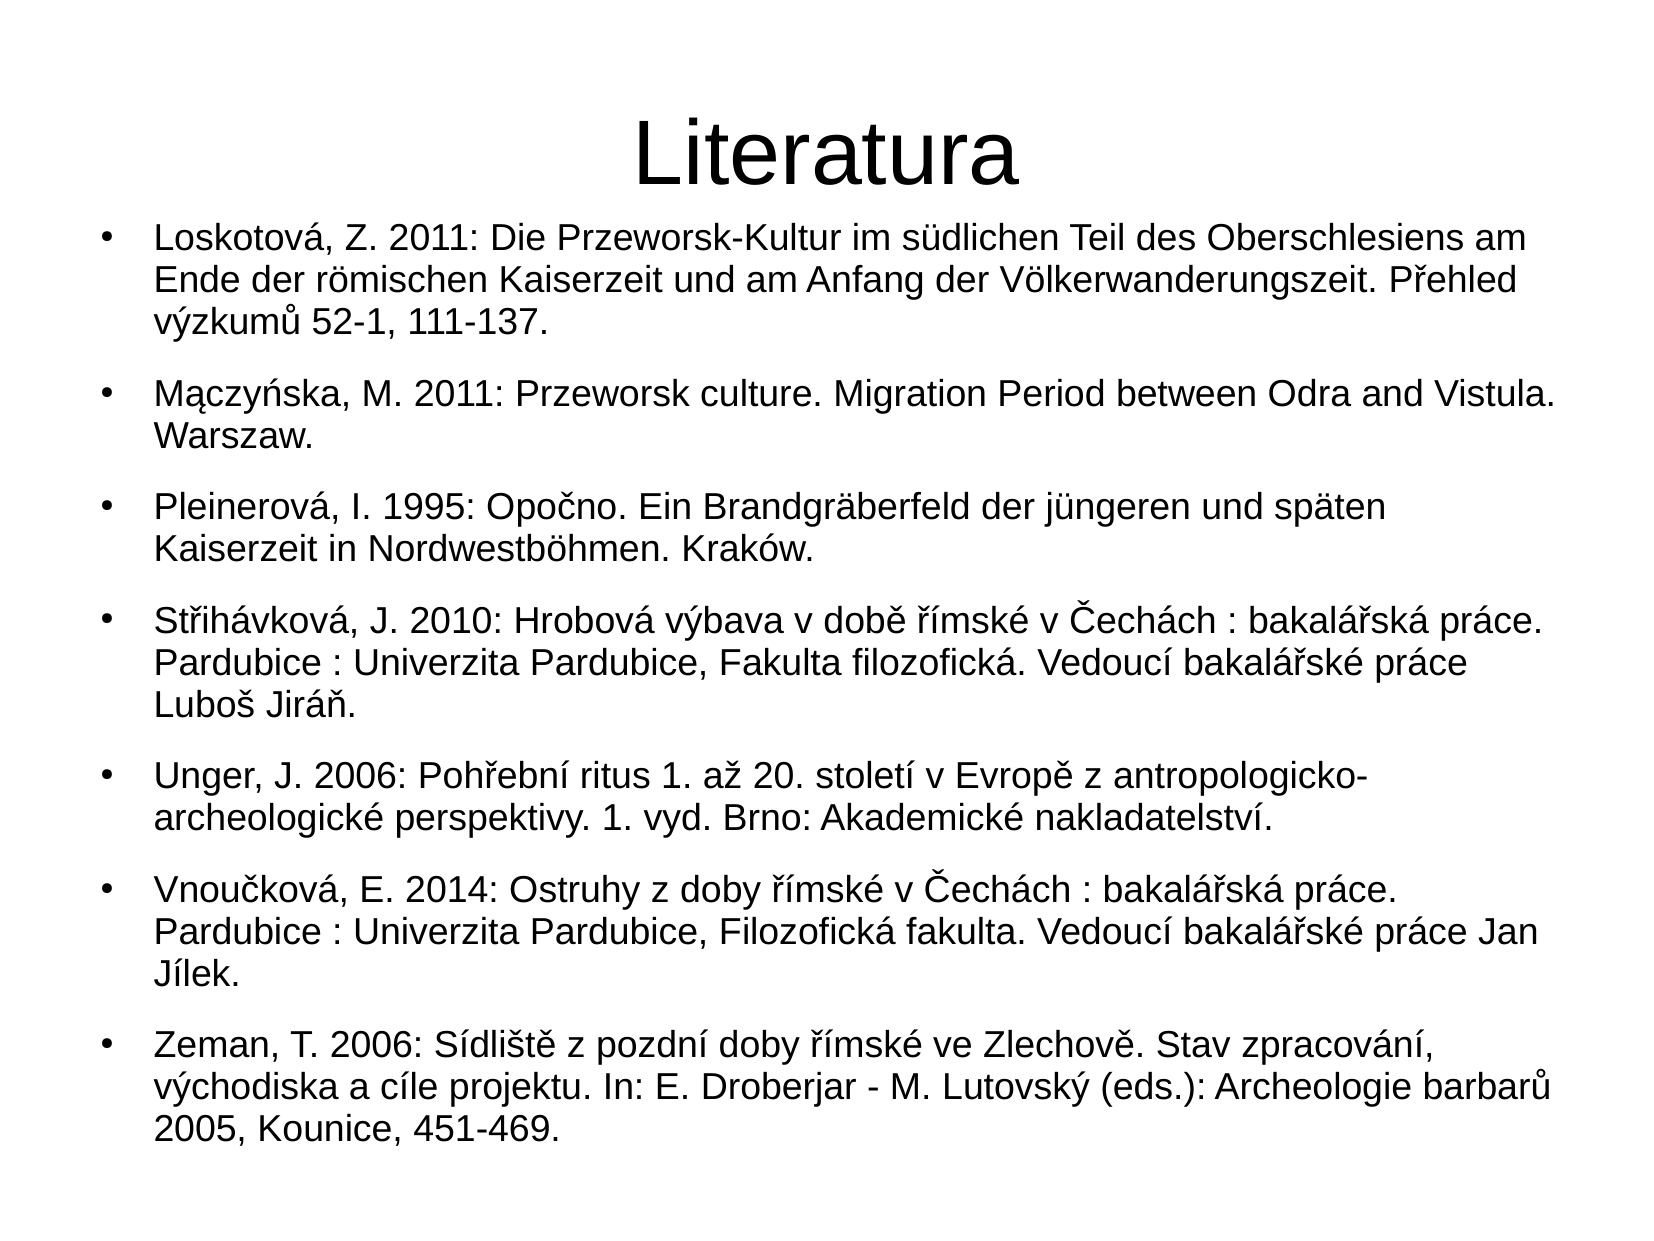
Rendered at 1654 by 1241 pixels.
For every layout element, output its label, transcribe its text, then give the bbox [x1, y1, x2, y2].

title Literatura [82, 49, 1571, 216]
list Loskotová, Z. 2011: Die Przeworsk-Kultur im südlichen Teil des Oberschlesiens am Ende der römischen Kaiserzeit und am Anfang der Völkerwanderungszeit. Přehled výzkumů 52-1, 111-137. Mączyńska, M. 2011: Przeworsk culture. Migration Period between Odra and Vistula. Warszaw. Pleinerová, I. 1995: Opočno. Ein Brandgräberfeld der jüngeren und späten Kaiserzeit in Nordwestböhmen. Kraków. Střihávková, J. 2010: Hrobová výbava v době římské v Čechách : bakalářská práce. Pardubice : Univerzita Pardubice, Fakulta filozofická. Vedoucí bakalářské práce Luboš Jiráň. Unger, J. 2006: Pohřební ritus 1. až 20. století v Evropě z antropologicko-archeologické perspektivy. 1. vyd. Brno: Akademické nakladatelství. Vnoučková, E. 2014: Ostruhy z doby římské v Čechách : bakalářská práce. Pardubice : Univerzita Pardubice, Filozofická fakulta. Vedoucí bakalářské práce Jan Jílek. Zeman, T. 2006: Sídliště z pozdní doby římské ve Zlechově. Stav zpracování, východiska a cíle projektu. In: E. Droberjar - M. Lutovský (eds.): Archeologie barbarů 2005, Kounice, 451-469. [82, 216, 1571, 1151]
